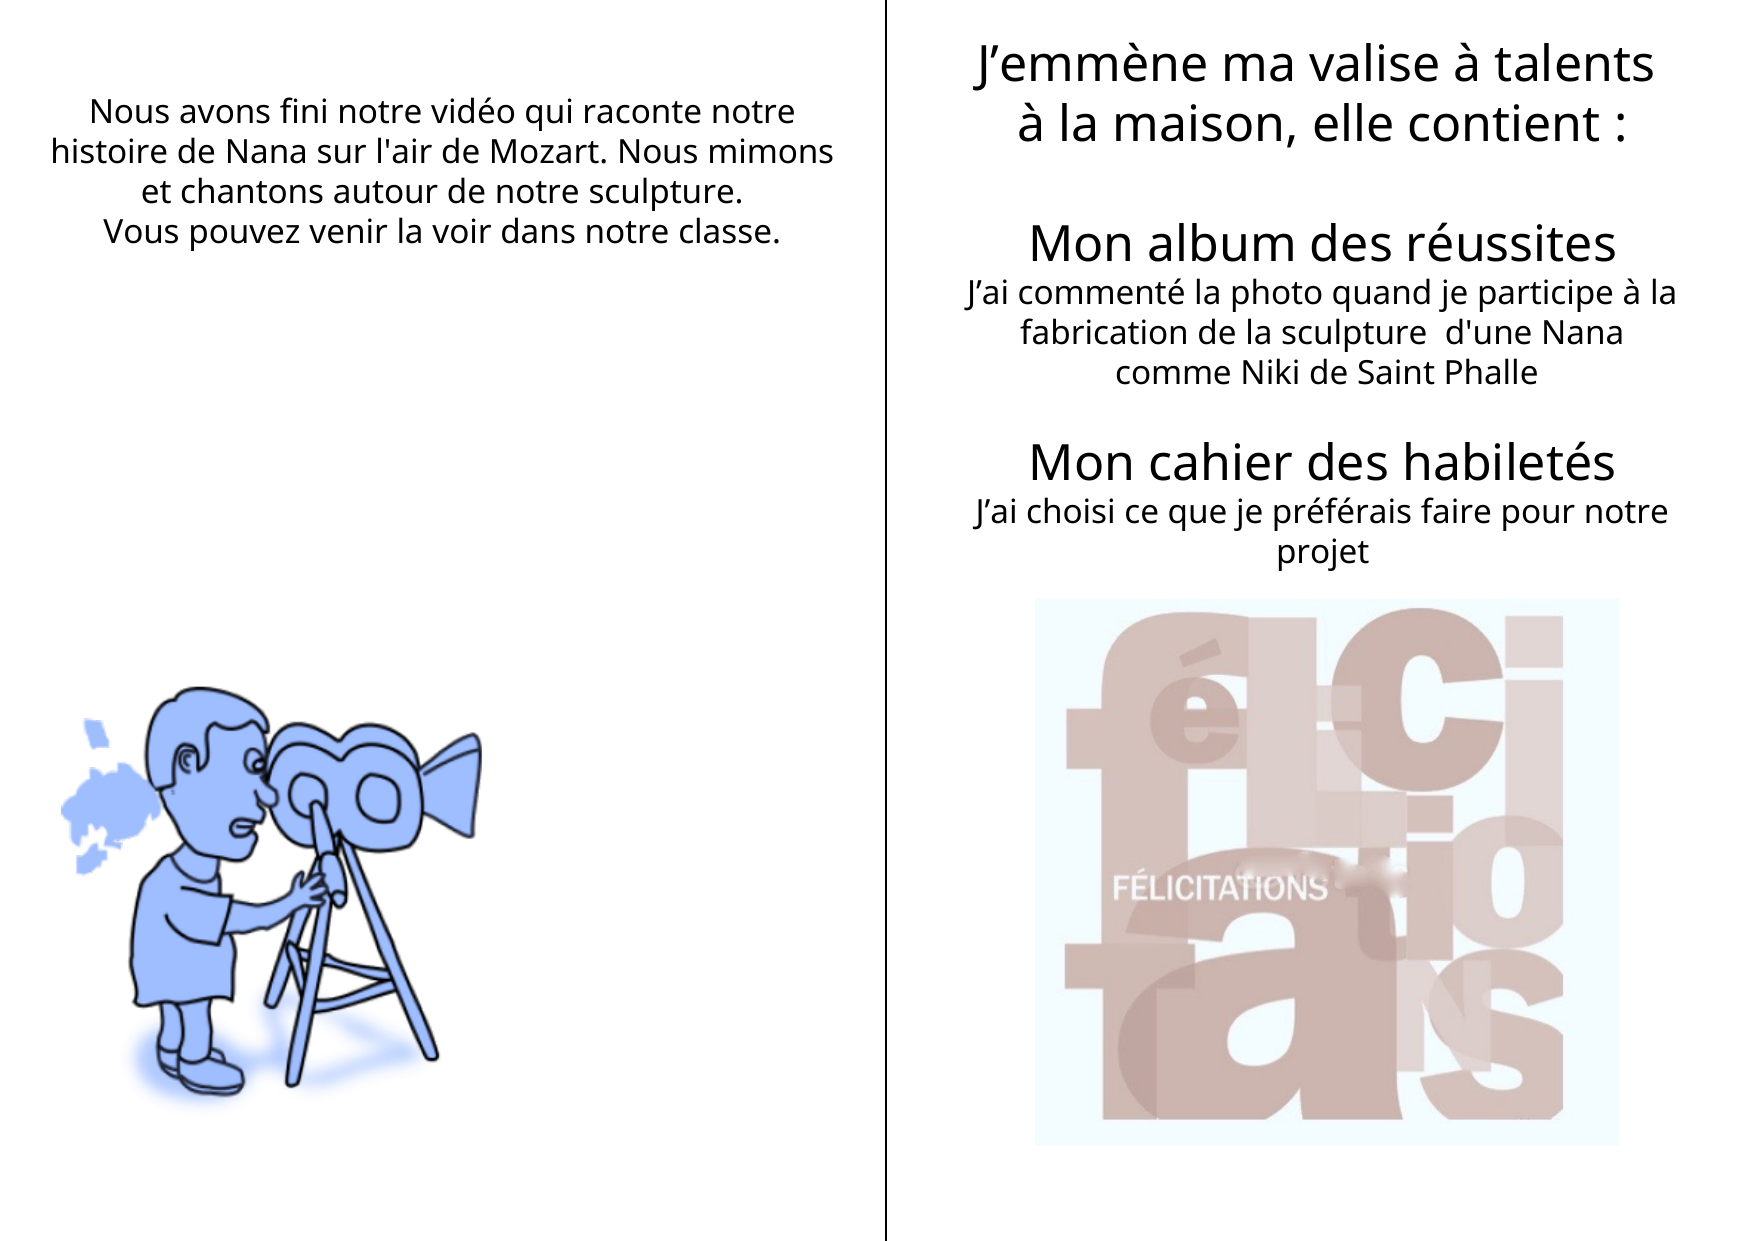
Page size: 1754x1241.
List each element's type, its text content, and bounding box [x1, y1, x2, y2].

picture [59, 684, 485, 1123]
picture [1035, 599, 1619, 1146]
text_box Nous avons fini notre vidéo qui raconte notre histoire de Nana sur l'air de Mozart. Nous mimons et chantons autour de notre sculpture. Vous pouvez venir la voir dans notre classe. [35, 82, 851, 298]
text_box J’emmène ma valise à talents à la maison, elle contient : Mon album des réussites J’ai commenté la photo quand je participe à la fabrication de la sculpture d'une Nana comme Niki de Saint Phalle Mon cahier des habiletés J’ai choisi ce que je préférais faire pour notre projet [944, 23, 1701, 639]
